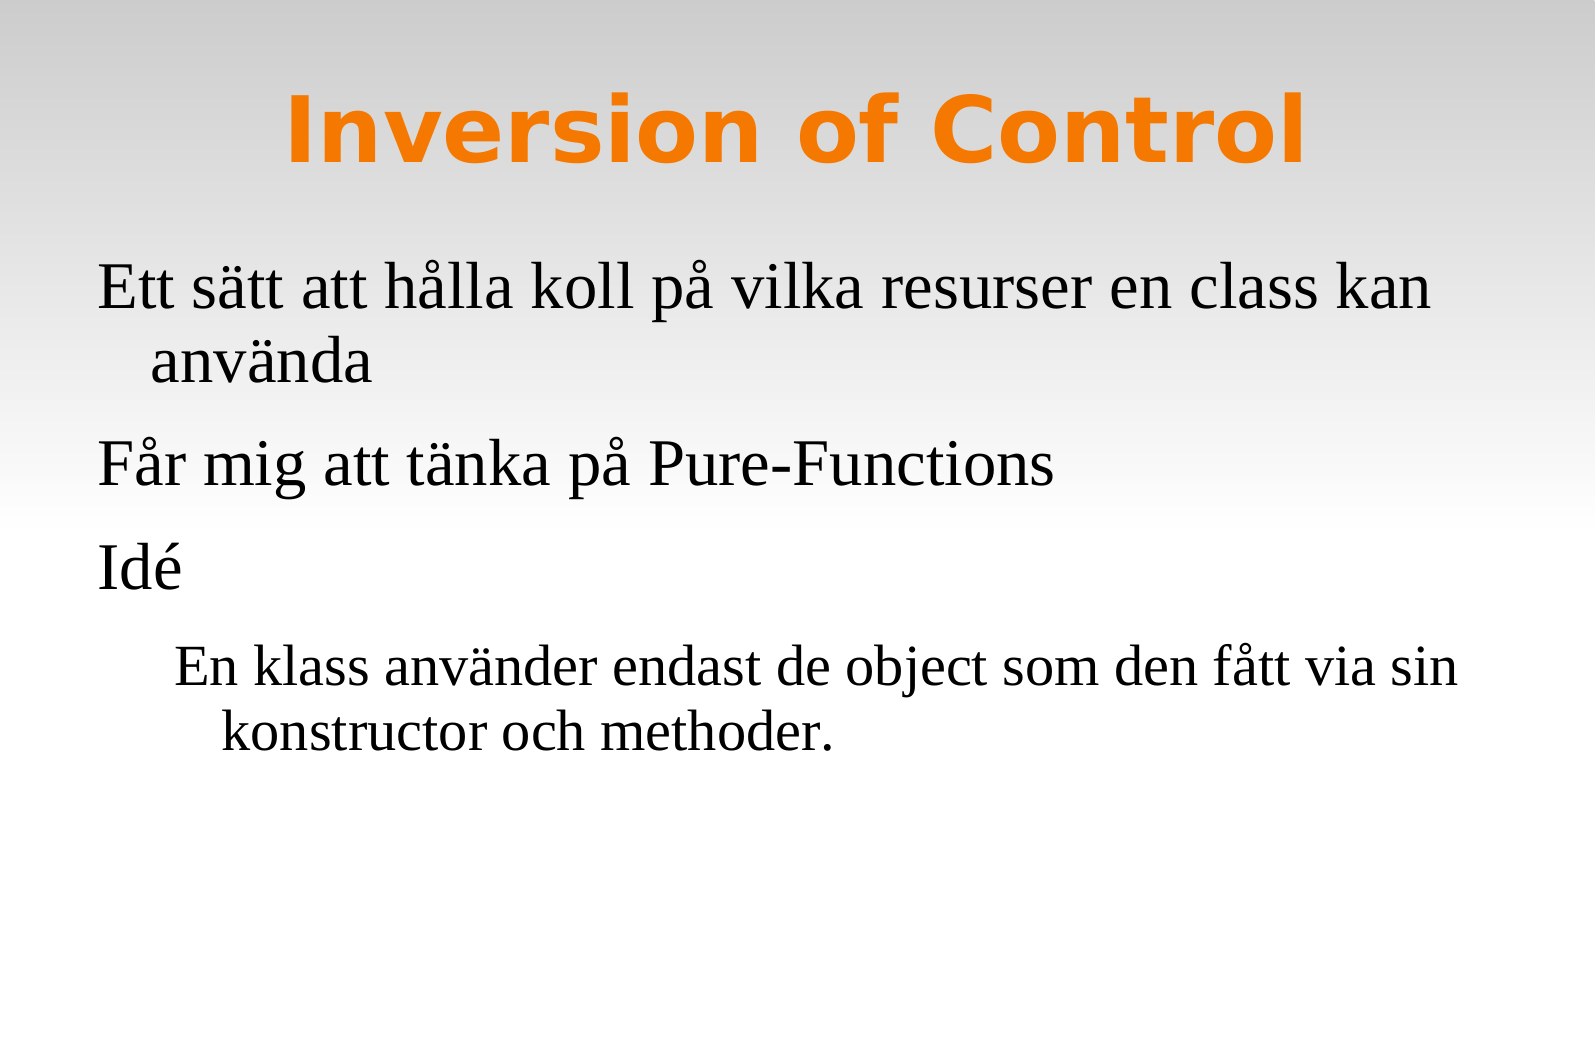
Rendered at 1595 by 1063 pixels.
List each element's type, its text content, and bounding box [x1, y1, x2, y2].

list Ett sätt att hålla koll på vilka resurser en class kan använda Får mig att tänka på Pure-Functions Idé En klass använder endast de object som den fått via sin konstructor och methoder. [79, 248, 1515, 936]
title Inversion of Control [79, 49, 1515, 213]
